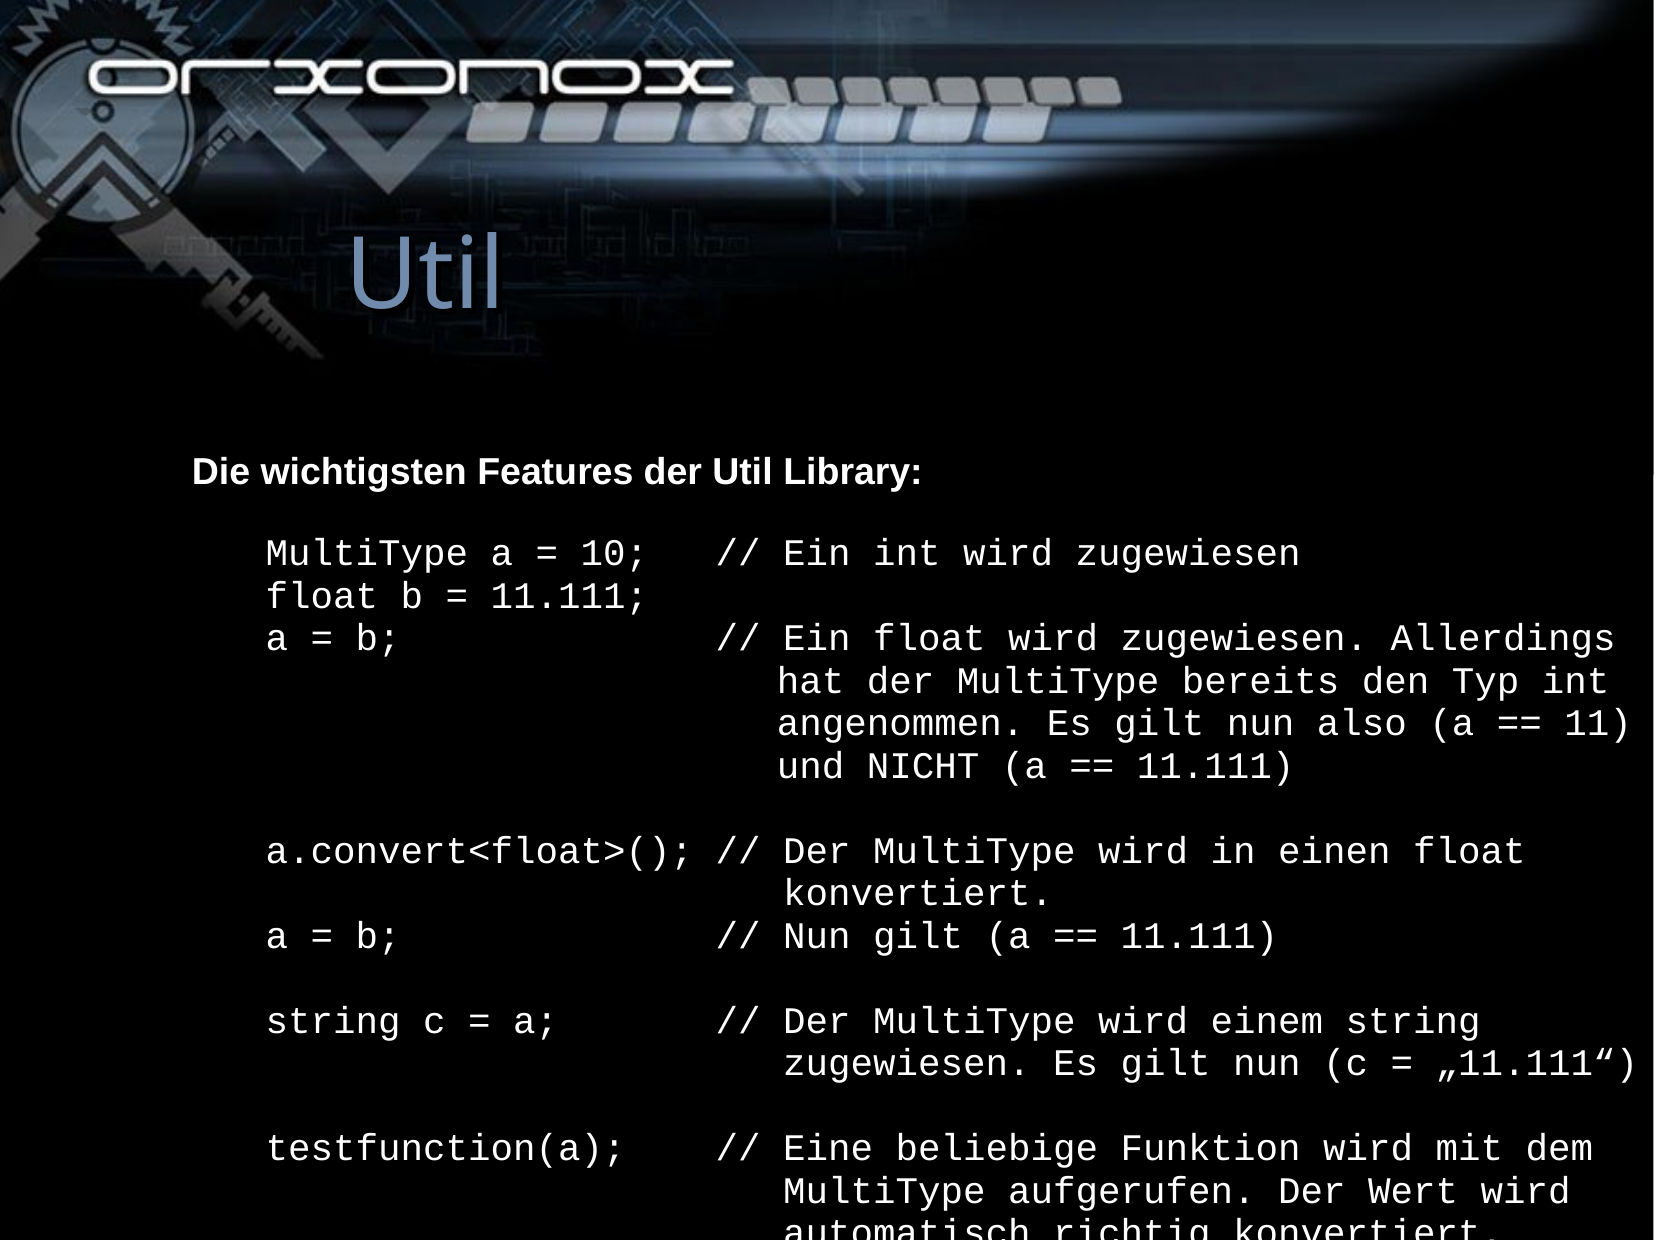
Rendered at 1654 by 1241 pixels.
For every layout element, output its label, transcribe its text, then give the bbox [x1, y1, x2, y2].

text_box Util [330, 194, 1306, 344]
text_box Die wichtigsten Features der Util Library: MultiType a = 10; // Ein int wird zugewiesen float b = 11.111; a = b; // Ein float wird zugewiesen. Allerdings hat der MultiType bereits den Typ int angenommen. Es gilt nun also (a == 11) und NICHT (a == 11.111) a.convert<float>(); // Der MultiType wird in einen float konvertiert. a = b; // Nun gilt (a == 11.111) string c = a; // Der MultiType wird einem string zugewiesen. Es gilt nun (c = „11.111“) testfunction(a); // Eine beliebige Funktion wird mit dem MultiType aufgerufen. Der Wert wird automatisch richtig konvertiert. [177, 442, 1654, 1220]
picture [0, 0, 1654, 475]
